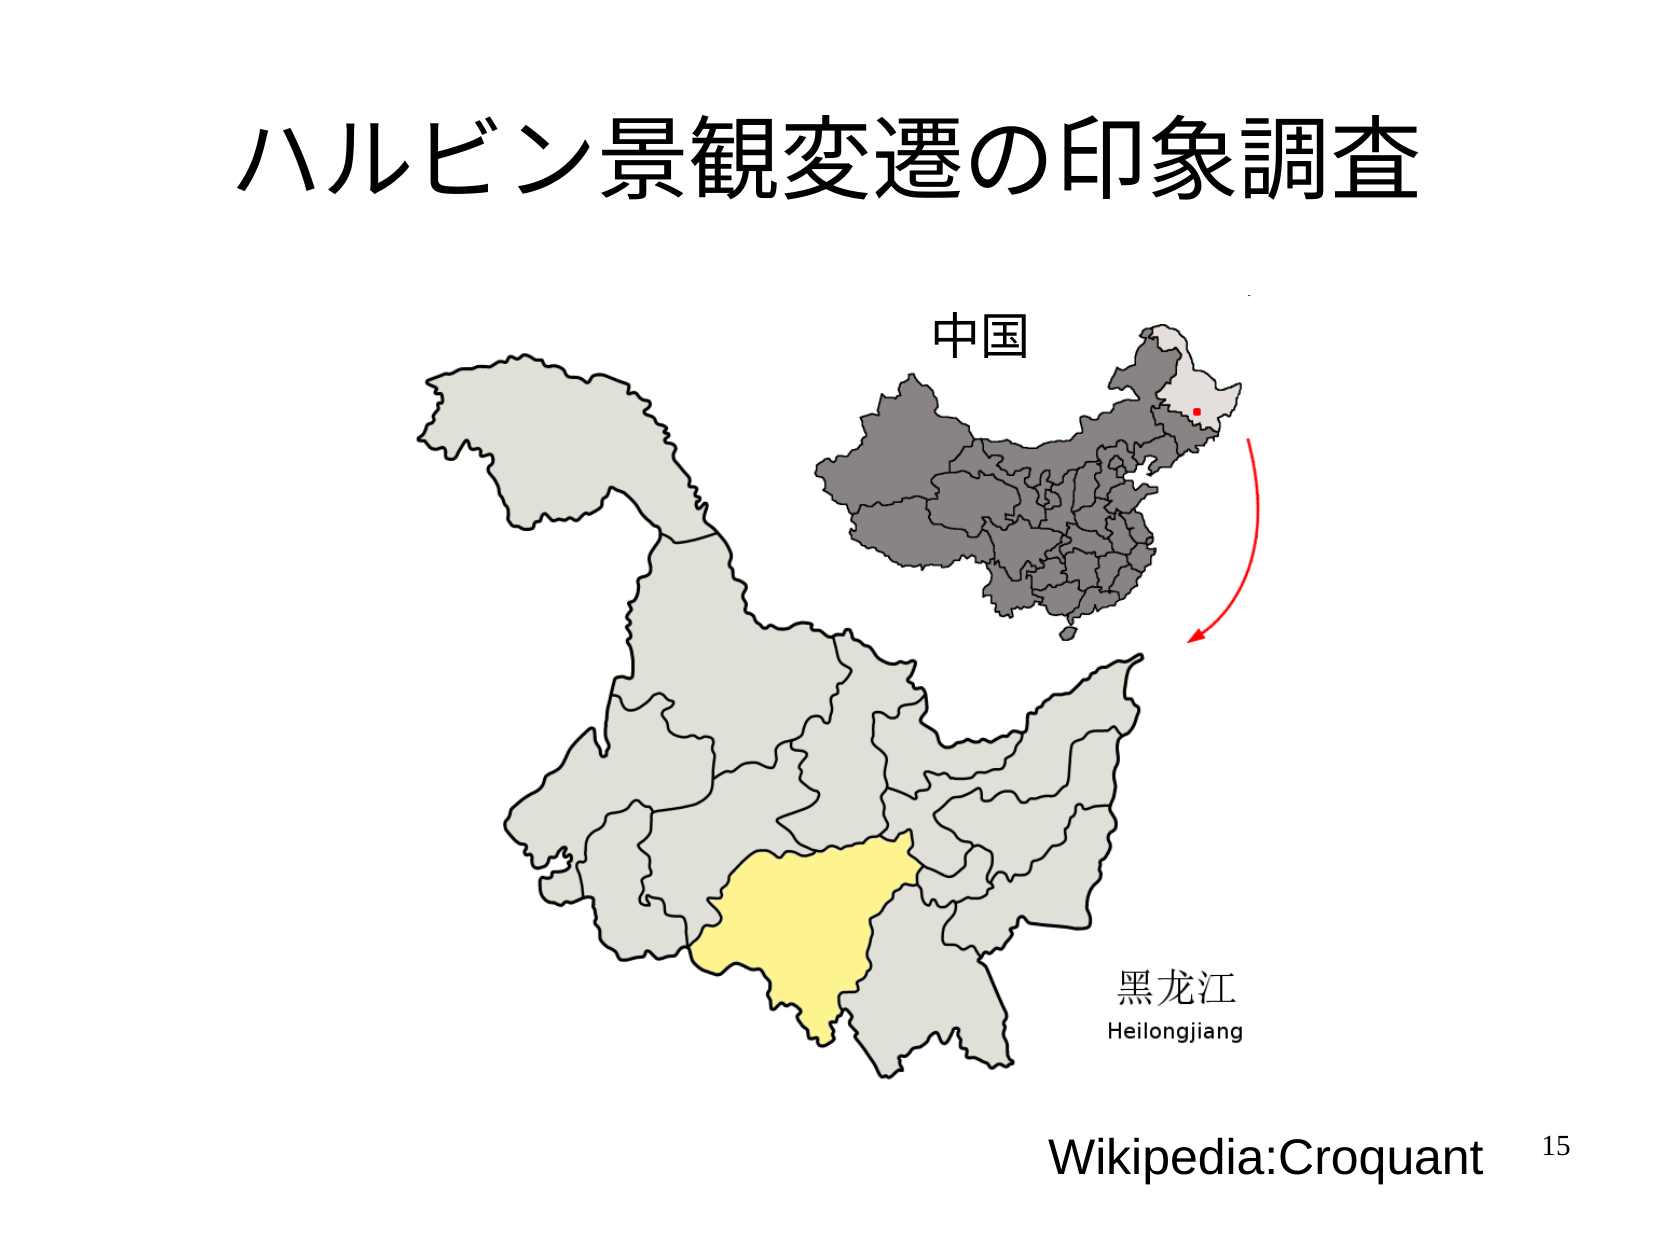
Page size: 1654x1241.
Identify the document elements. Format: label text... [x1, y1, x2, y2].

text_box 中国 [915, 289, 1241, 355]
text_box Wikipedia:Croquant [1033, 1122, 1565, 1241]
picture [351, 295, 1300, 1114]
title ハルビン景観変遷の印象調査 [82, 49, 1571, 257]
